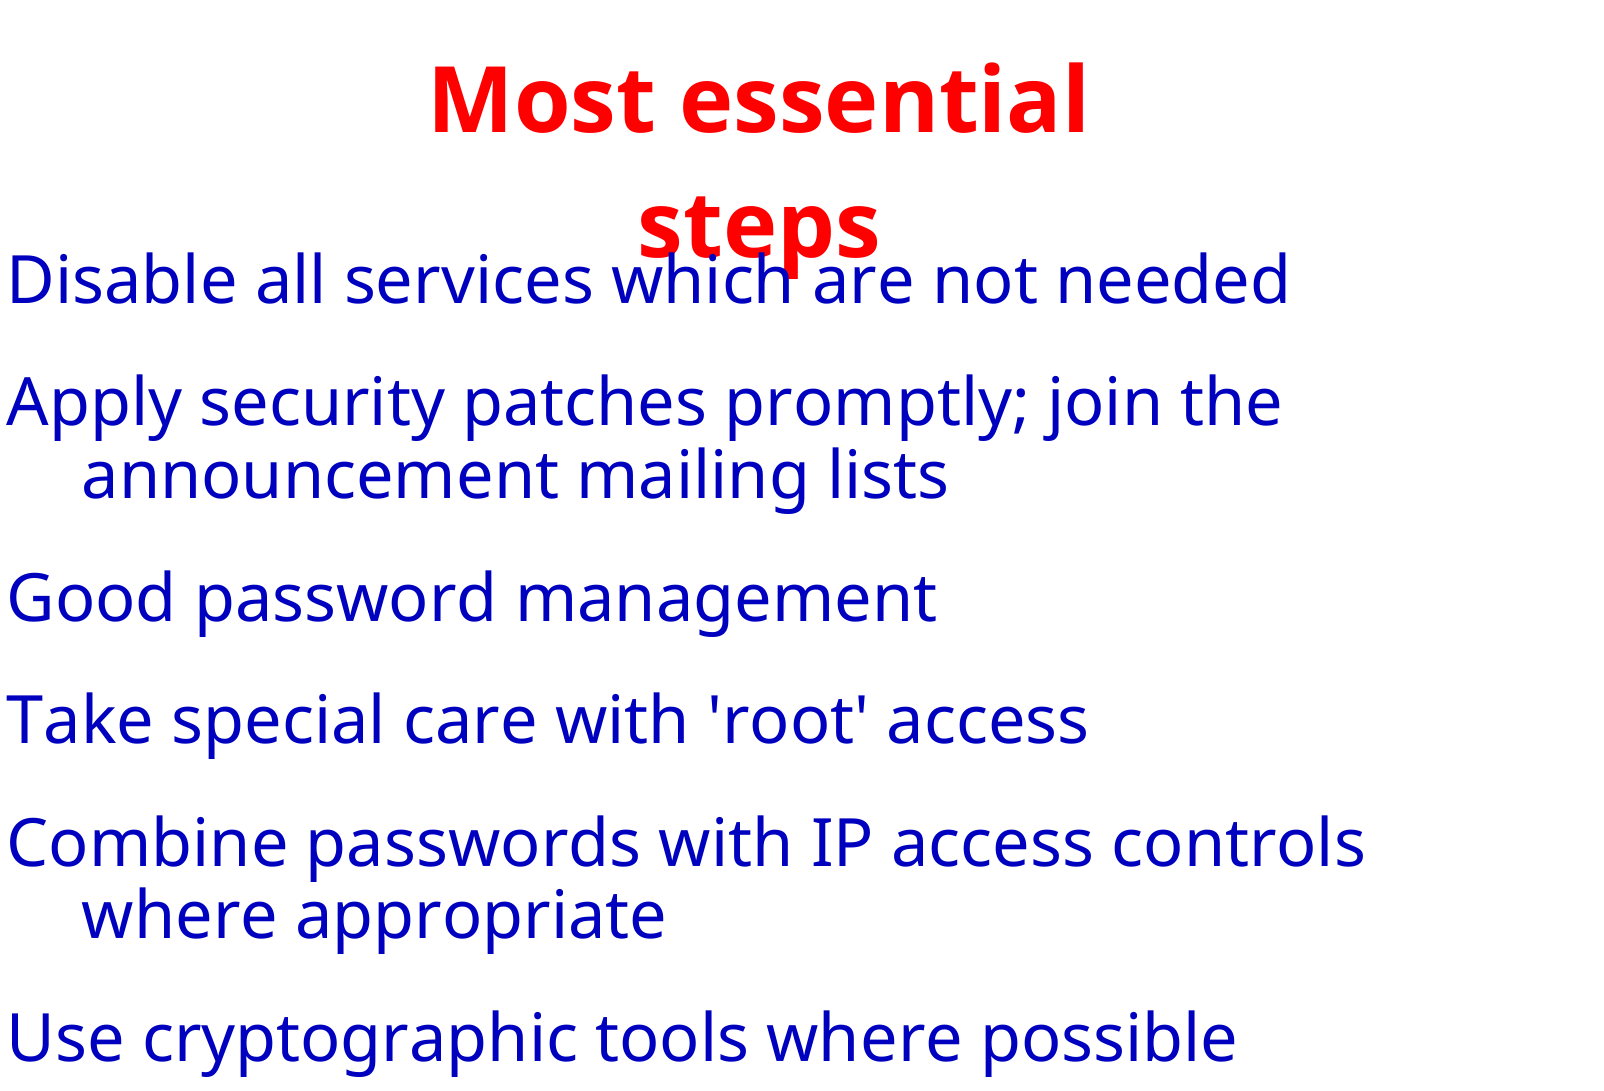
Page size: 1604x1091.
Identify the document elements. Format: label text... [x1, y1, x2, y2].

list Disable all services which are not needed Apply security patches promptly; join the announcement mailing lists Good password management Take special care with 'root' access Combine passwords with IP access controls where appropriate Use cryptographic tools where possible [6, 245, 1413, 1024]
title Most essential steps [306, 34, 1213, 148]
